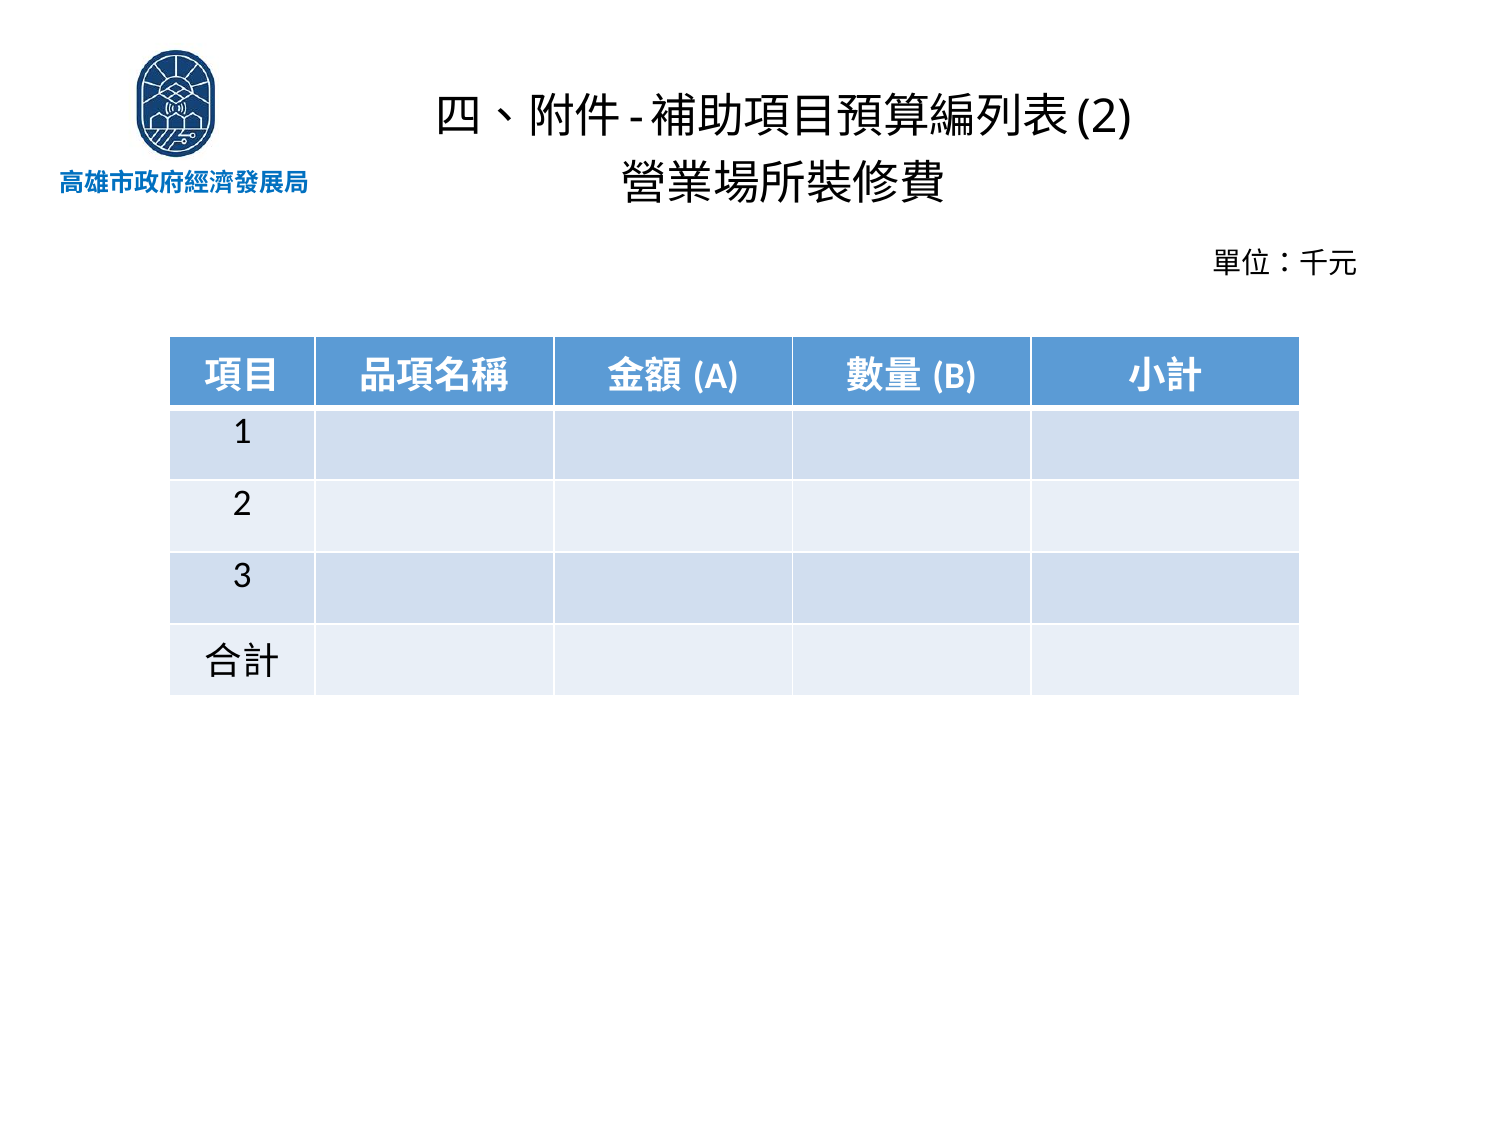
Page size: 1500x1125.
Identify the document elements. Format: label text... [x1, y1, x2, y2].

table_cell [555, 411, 792, 479]
table_cell [316, 625, 553, 695]
table_cell 合計 [170, 625, 314, 695]
text_box 四、附件-補助項目預算編列表(2) 營業場所裝修費 [108, 70, 1459, 222]
table_cell [555, 625, 792, 695]
table_header 金額(A) [555, 337, 792, 405]
table_cell [793, 481, 1030, 551]
table_cell [793, 553, 1030, 623]
picture [103, 30, 248, 174]
text_box 單位：千元 [1197, 236, 1500, 287]
table_cell [1032, 411, 1299, 479]
table_cell [793, 411, 1030, 479]
table_cell 3 [170, 553, 314, 623]
table_cell [316, 481, 553, 551]
table_header 項目 [170, 337, 314, 405]
table_cell [316, 411, 553, 479]
table_cell [555, 481, 792, 551]
table_header 小計 [1032, 337, 1299, 405]
table_cell [1032, 553, 1299, 623]
table_cell [793, 625, 1030, 695]
table_header 品項名稱 [316, 337, 553, 405]
table_cell [555, 553, 792, 623]
table_cell [316, 553, 553, 623]
table_cell 1 [170, 411, 314, 479]
table_cell [1032, 625, 1299, 695]
table_header 數量(B) [793, 337, 1030, 405]
table_cell 2 [170, 481, 314, 551]
table_cell [1032, 481, 1299, 551]
